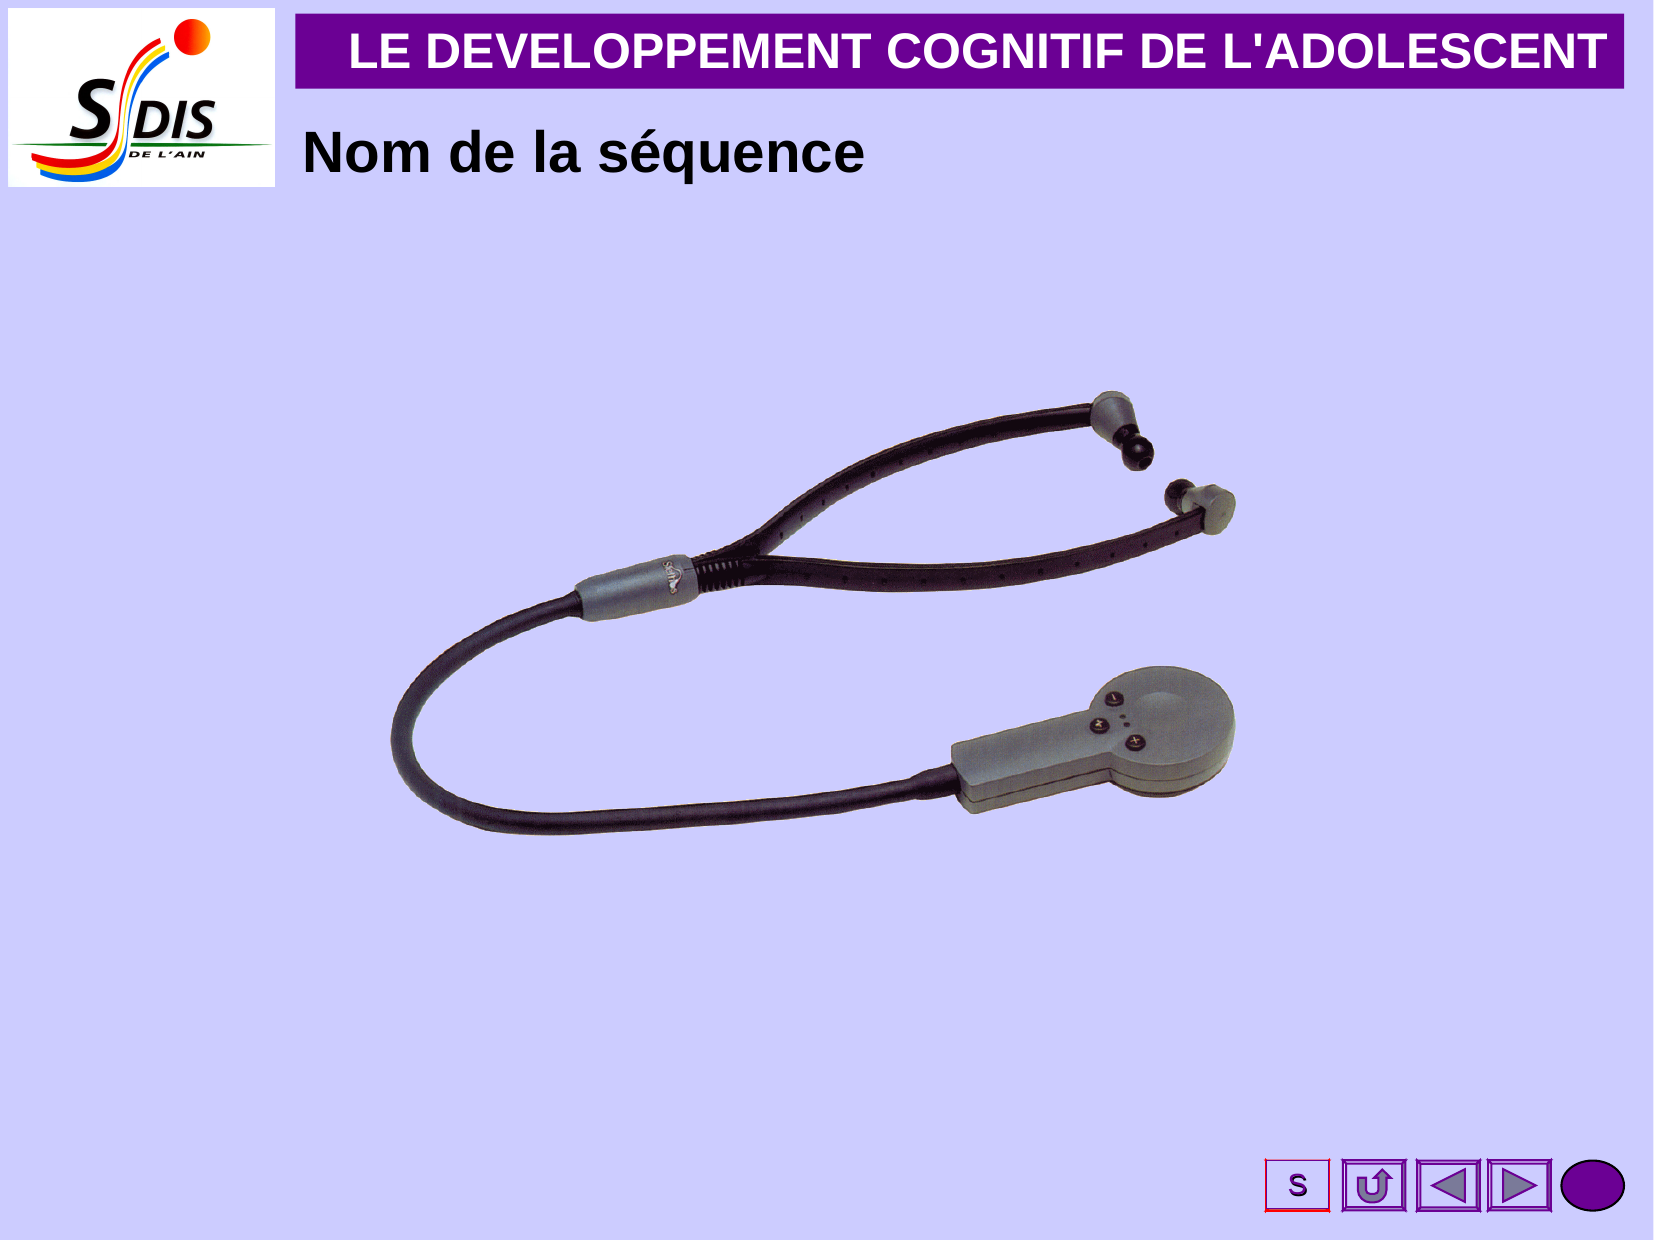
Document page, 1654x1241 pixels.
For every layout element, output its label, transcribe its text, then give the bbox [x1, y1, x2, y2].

text_box [1561, 1160, 1625, 1211]
text_box LE DEVELOPPEMENT COGNITIF DE L'ADOLESCENT [295, 13, 1625, 89]
picture [369, 357, 1285, 884]
text_box Nom de la séquence [287, 112, 882, 193]
picture [8, 8, 275, 187]
